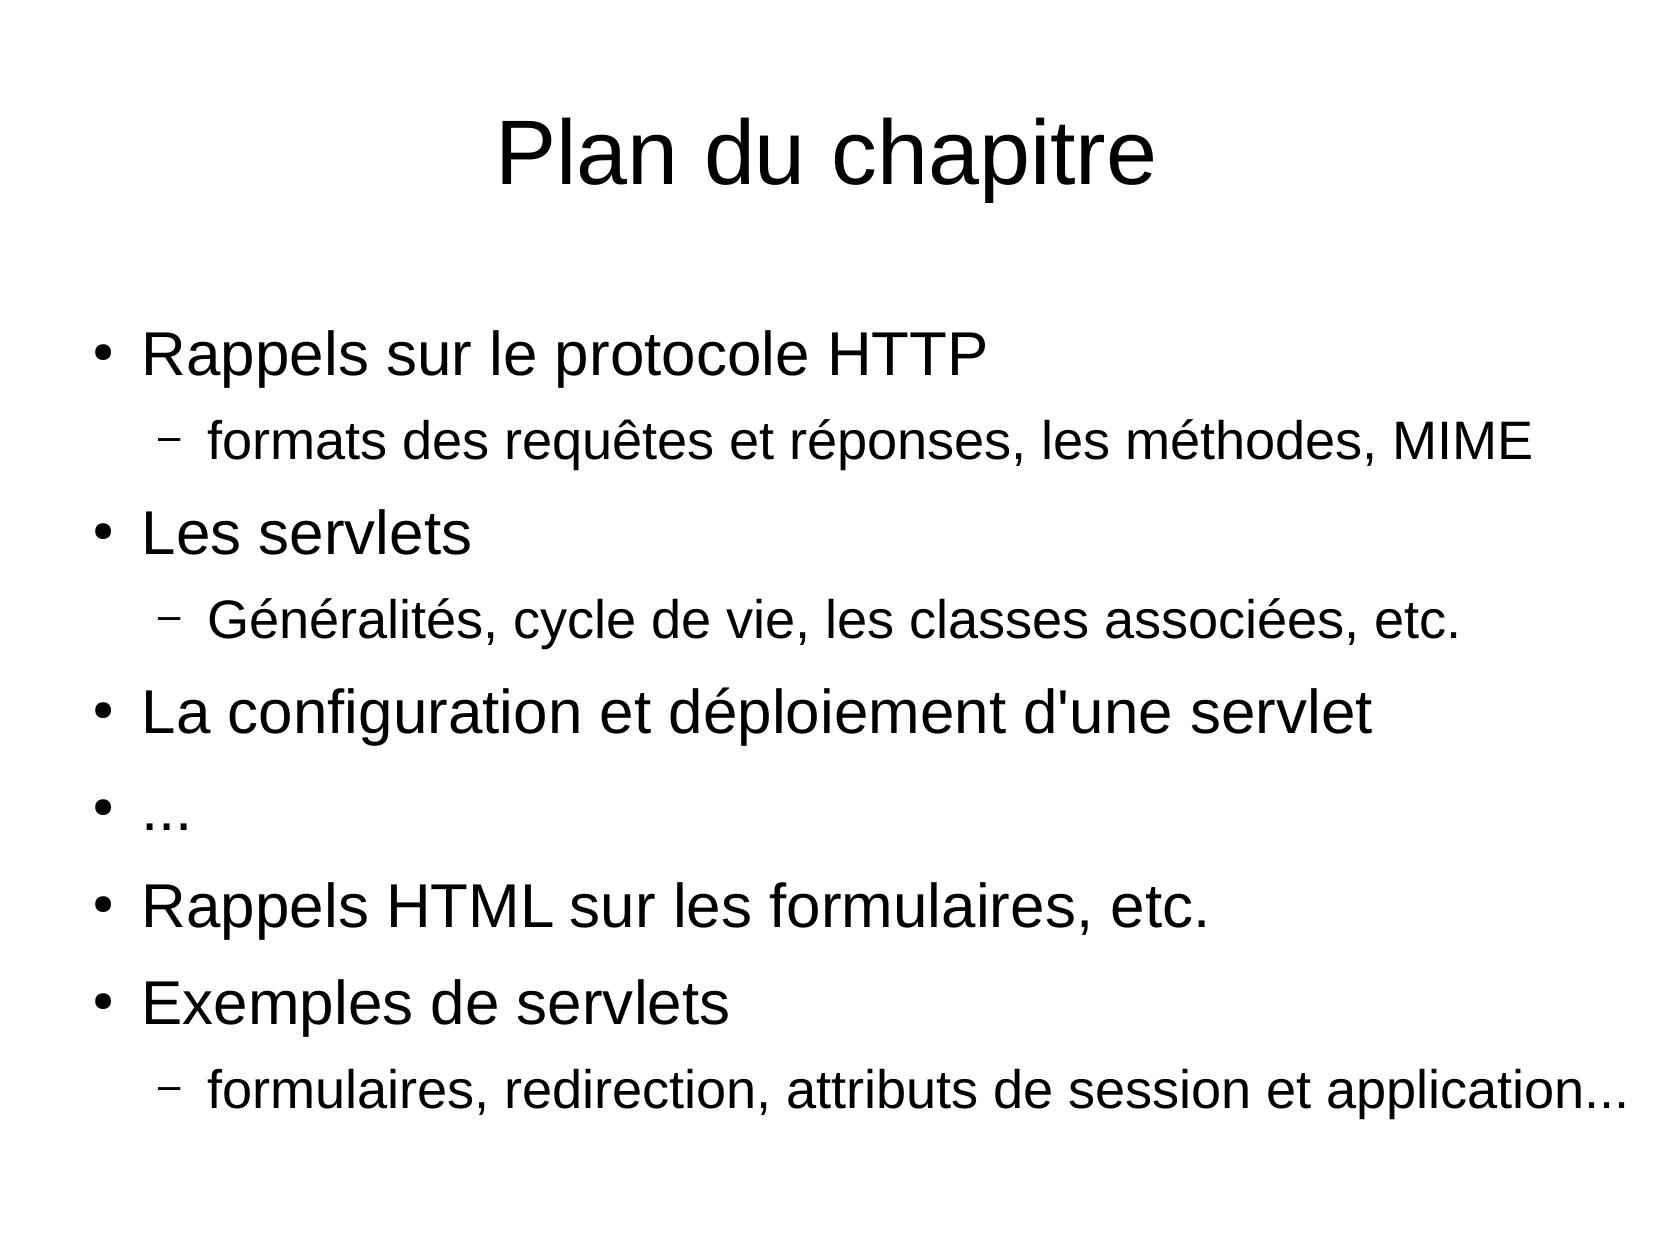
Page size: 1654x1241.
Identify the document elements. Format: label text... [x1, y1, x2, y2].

title Plan du chapitre [82, 49, 1571, 257]
list Rappels sur le protocole HTTP formats des requêtes et réponses, les méthodes, MIME Les servlets Généralités, cycle de vie, les classes associées, etc. La configuration et déploiement d'une servlet ... Rappels HTML sur les formulaires, etc. Exemples de servlets formulaires, redirection, attributs de session et application... [75, 318, 1654, 1182]
